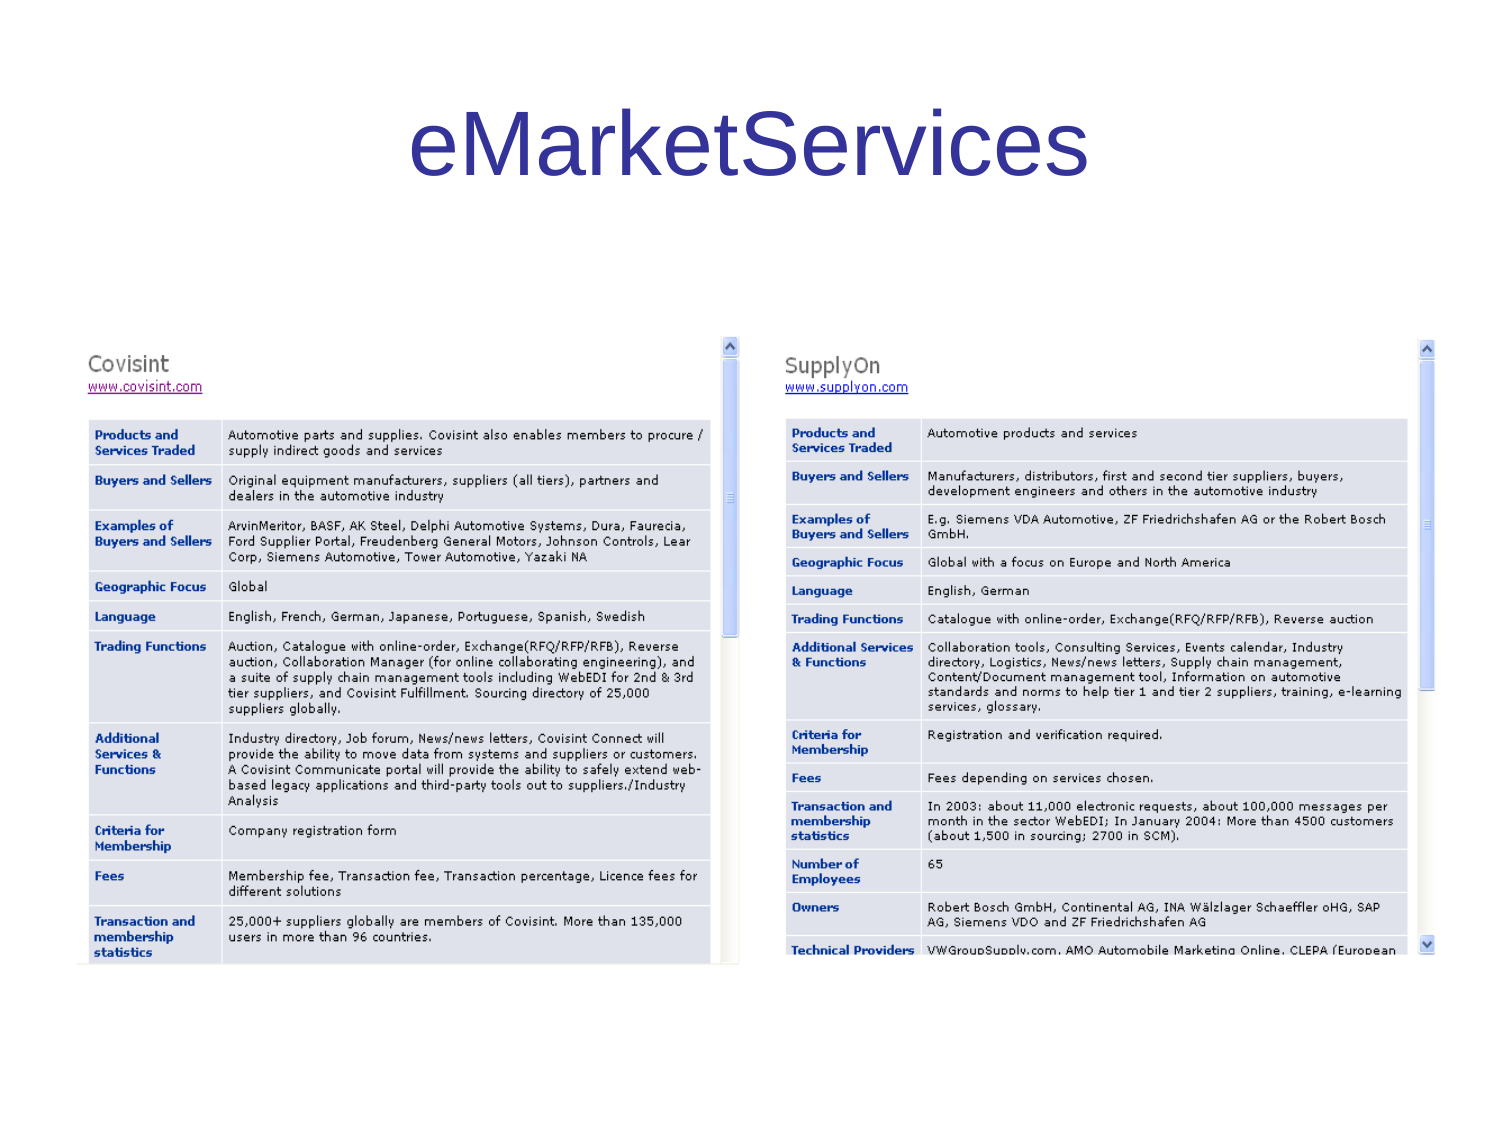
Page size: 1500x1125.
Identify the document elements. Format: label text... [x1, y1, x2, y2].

picture [785, 326, 1436, 965]
picture [76, 314, 740, 965]
title eMarketServices [75, 45, 1426, 233]
